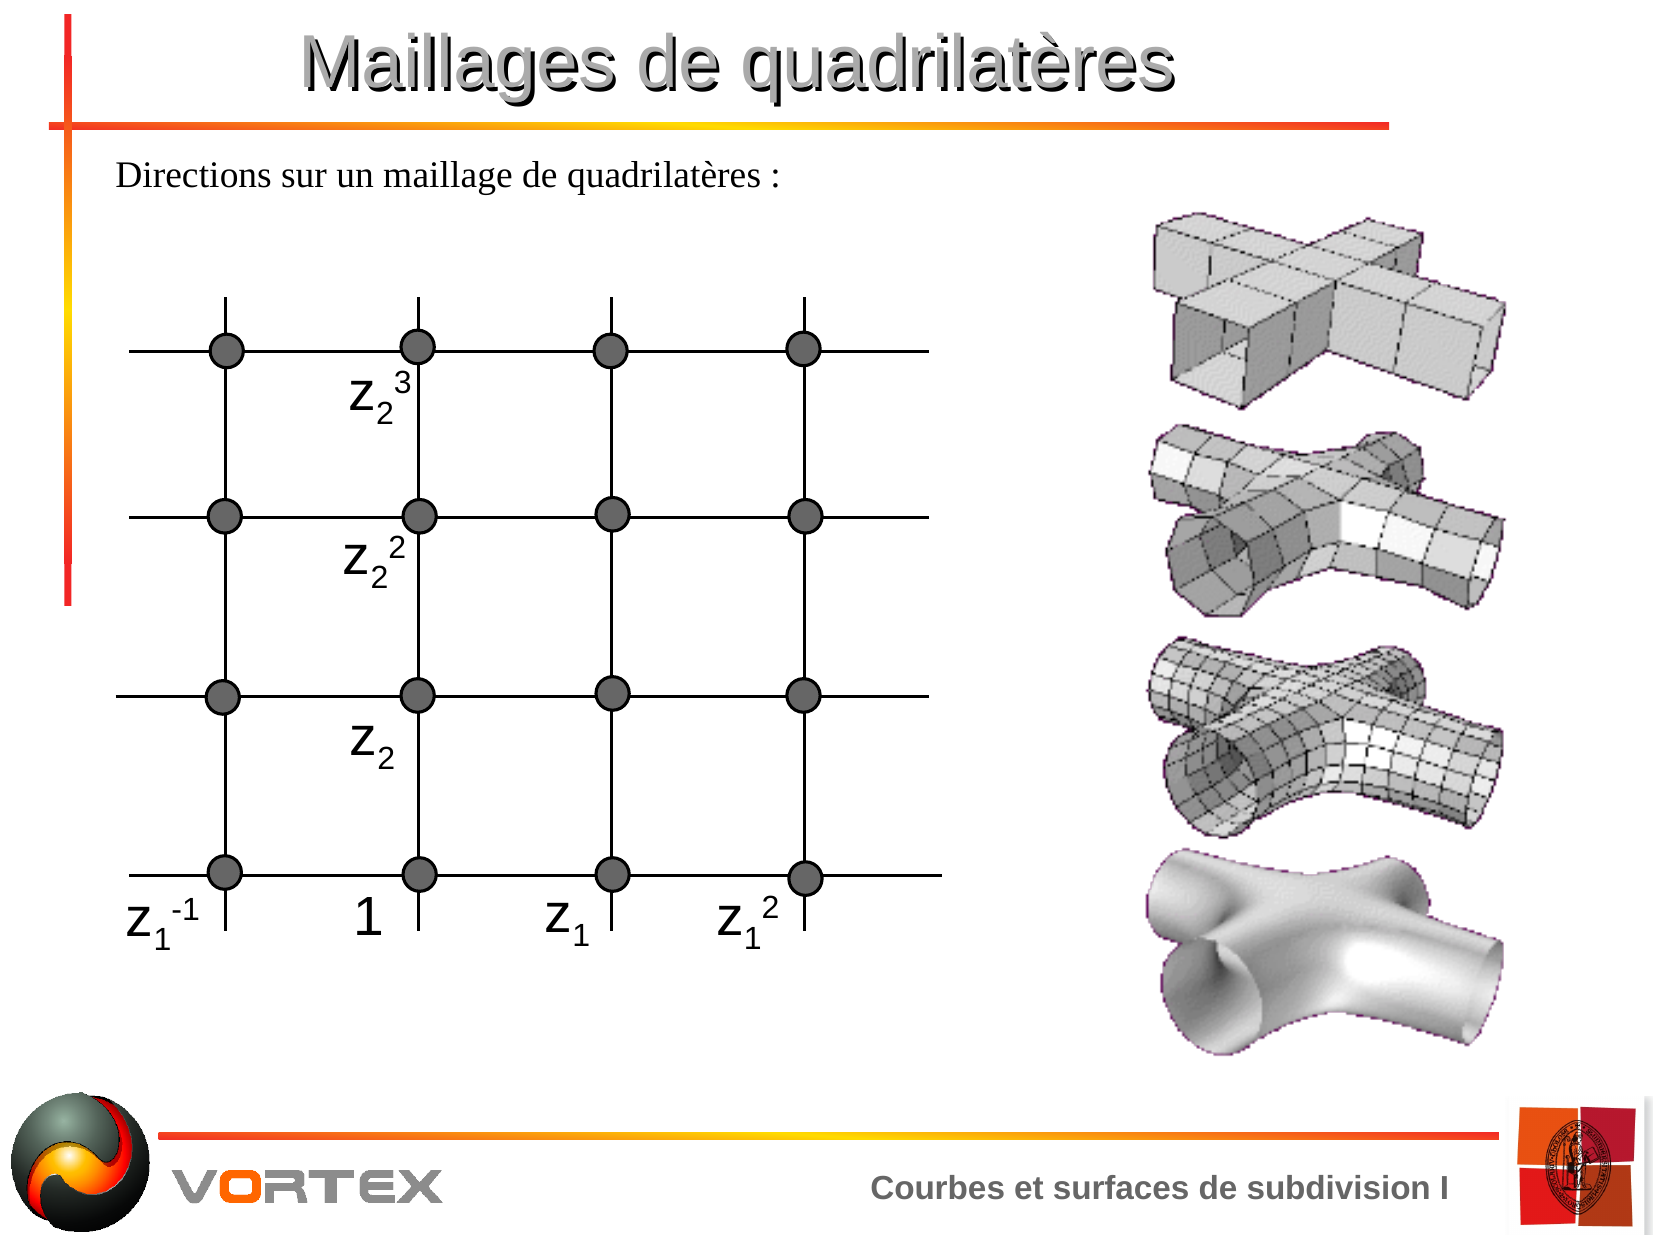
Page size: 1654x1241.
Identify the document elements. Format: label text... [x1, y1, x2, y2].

text_box [402, 499, 437, 517]
text_box z1 [529, 874, 609, 963]
text_box z22 [328, 517, 442, 605]
text_box [210, 334, 244, 368]
text_box [786, 332, 821, 366]
text_box [788, 499, 823, 534]
text_box [596, 857, 630, 892]
text_box [595, 676, 630, 711]
text_box [786, 678, 821, 713]
text_box [402, 857, 437, 892]
text_box 1 [338, 877, 418, 960]
text_box [208, 499, 242, 534]
text_box [400, 678, 435, 713]
text_box [593, 334, 628, 368]
text_box z2 [334, 698, 414, 786]
picture [1142, 194, 1516, 1073]
text_box z1-1 [111, 878, 230, 967]
text_box z12 [701, 877, 815, 966]
text_box [208, 855, 242, 889]
picture [1505, 1096, 1653, 1235]
list Directions sur un maillage de quadrilatères : [97, 153, 1571, 1109]
text_box [789, 861, 823, 893]
text_box [595, 497, 630, 532]
picture [11, 1092, 443, 1232]
text_box [400, 330, 435, 352]
title Maillages de quadrilatères [82, 4, 1392, 120]
text_box [206, 680, 240, 715]
text_box z23 [333, 352, 445, 440]
